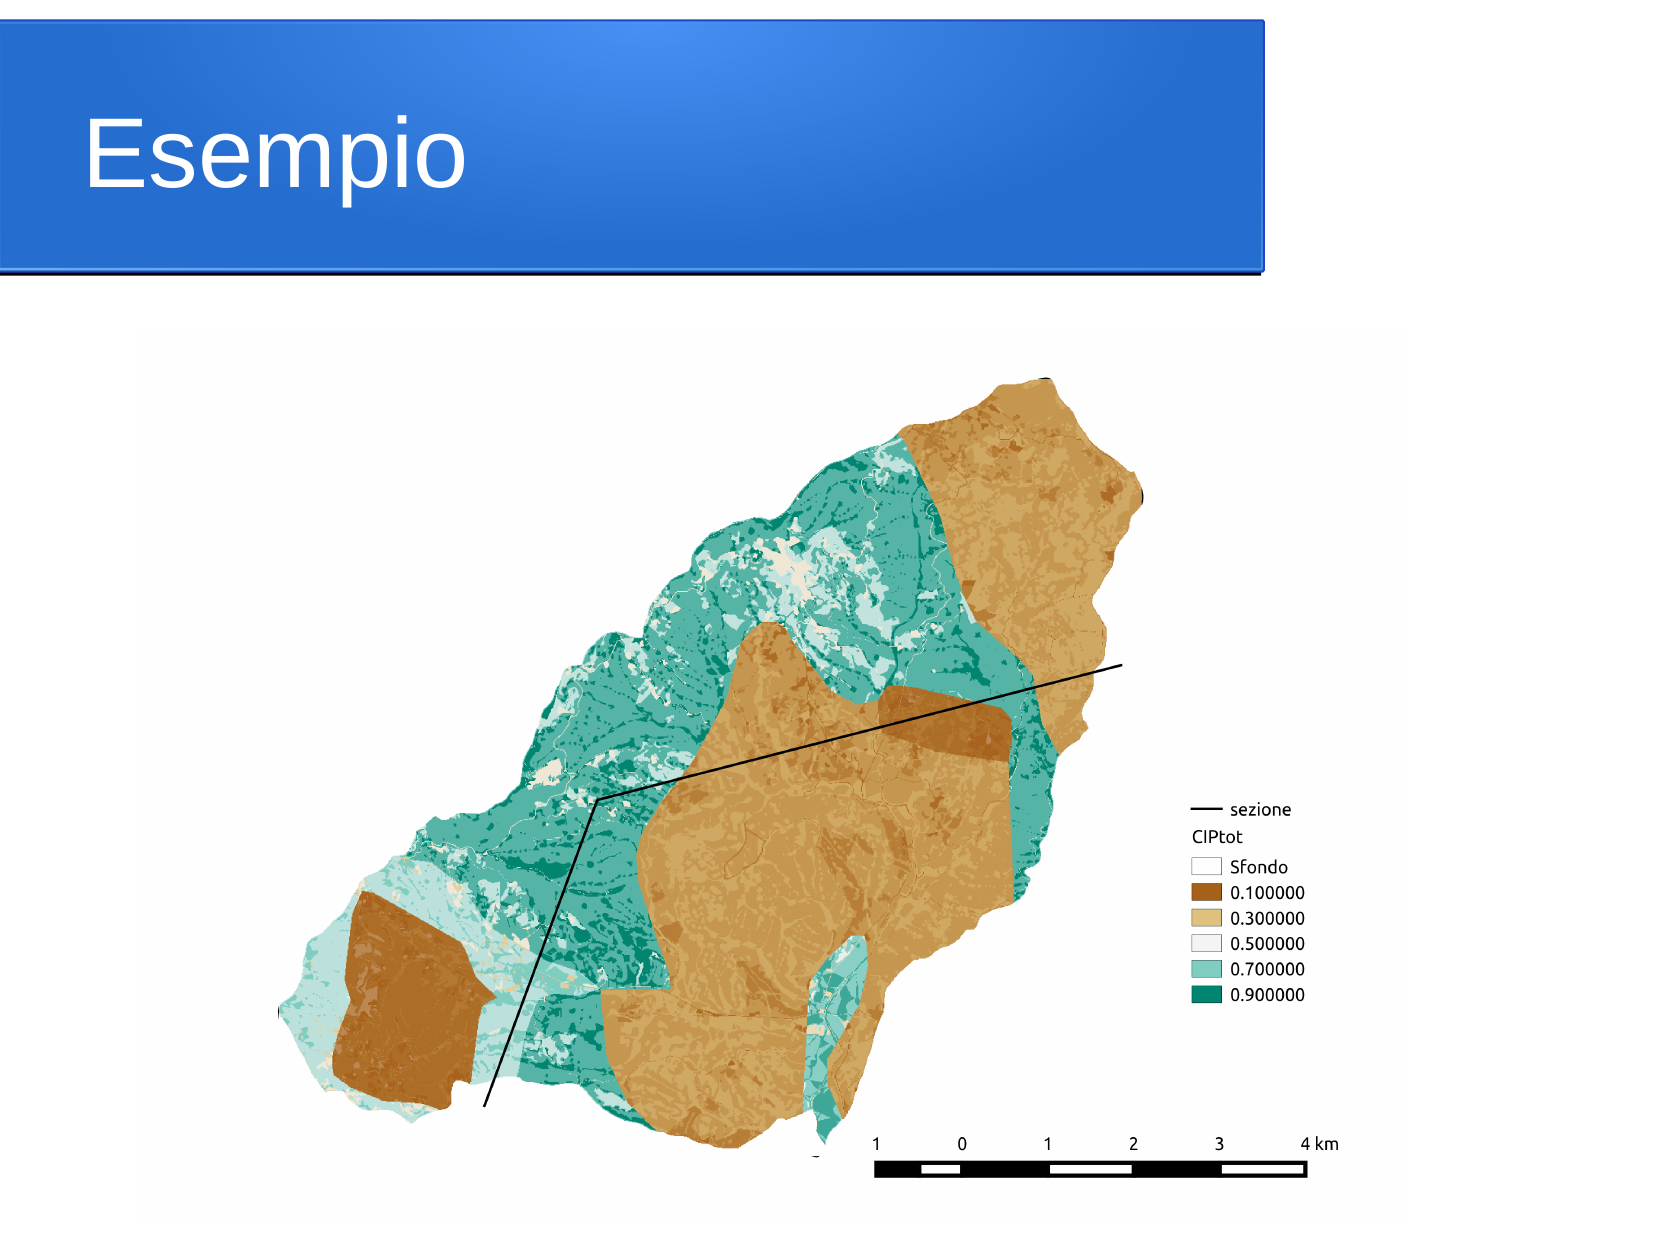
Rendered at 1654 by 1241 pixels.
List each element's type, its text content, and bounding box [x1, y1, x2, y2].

title Esempio [82, 49, 1250, 257]
picture [141, 330, 1406, 1225]
